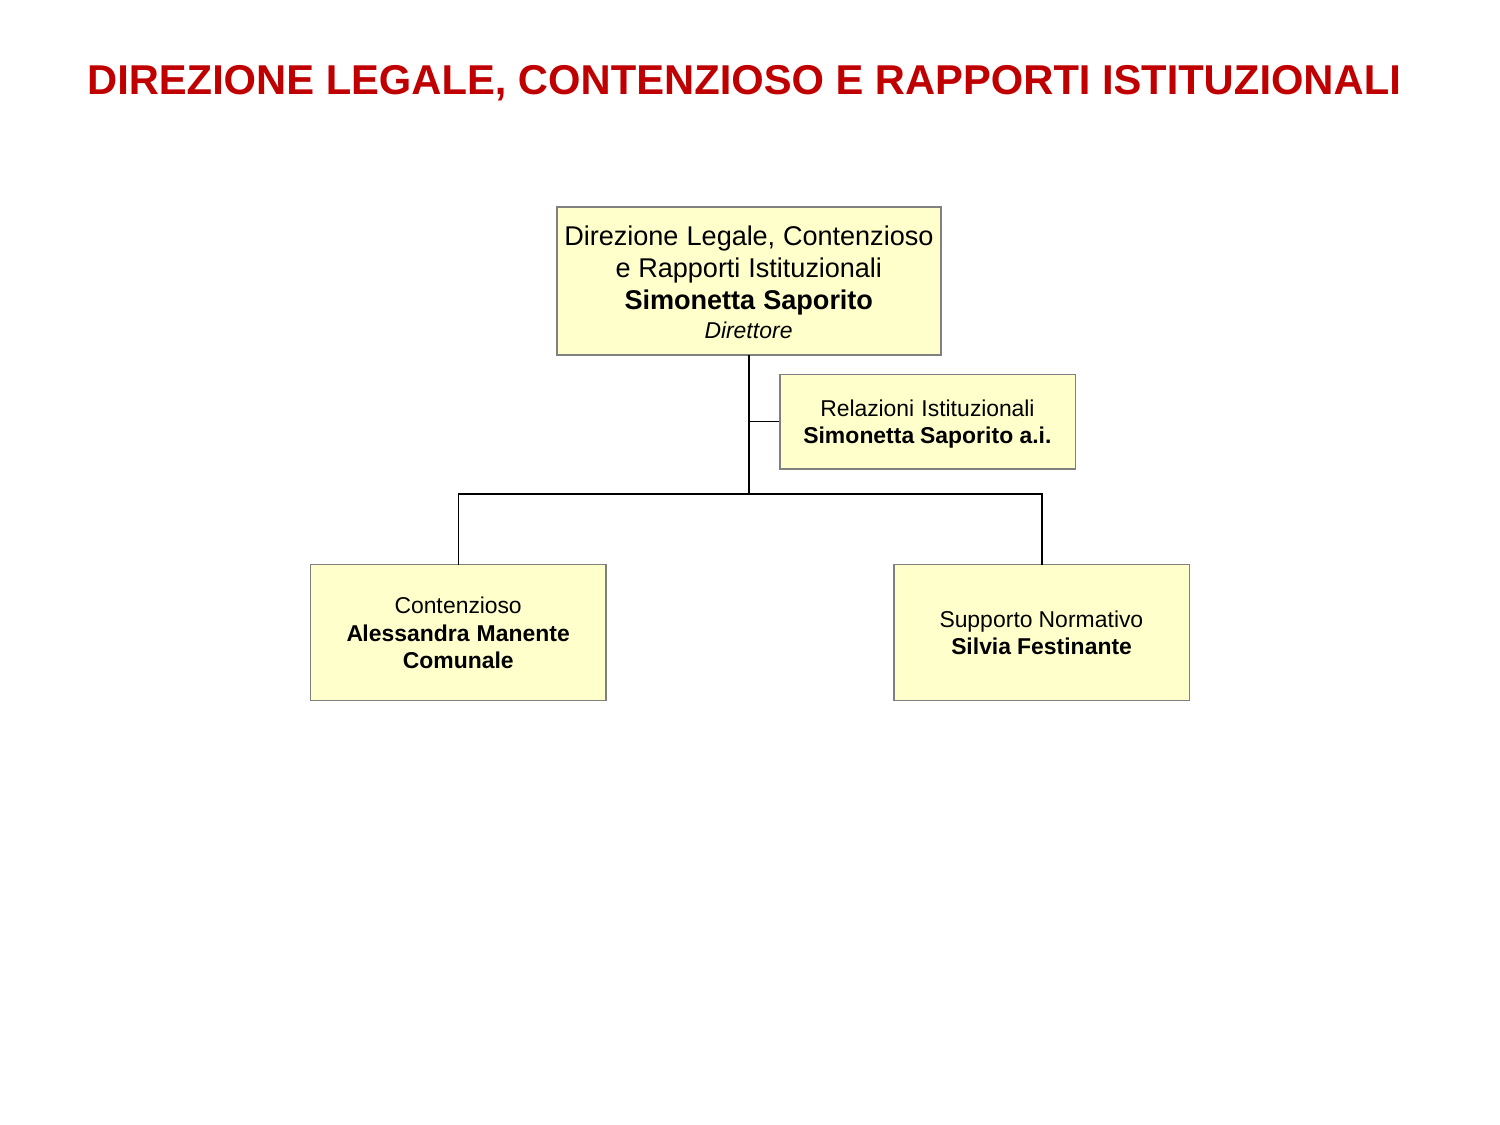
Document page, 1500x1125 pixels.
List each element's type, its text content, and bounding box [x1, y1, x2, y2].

title DIREZIONE LEGALE, CONTENZIOSO E RAPPORTI ISTITUZIONALI [72, 45, 1462, 128]
picture [309, 206, 1190, 701]
